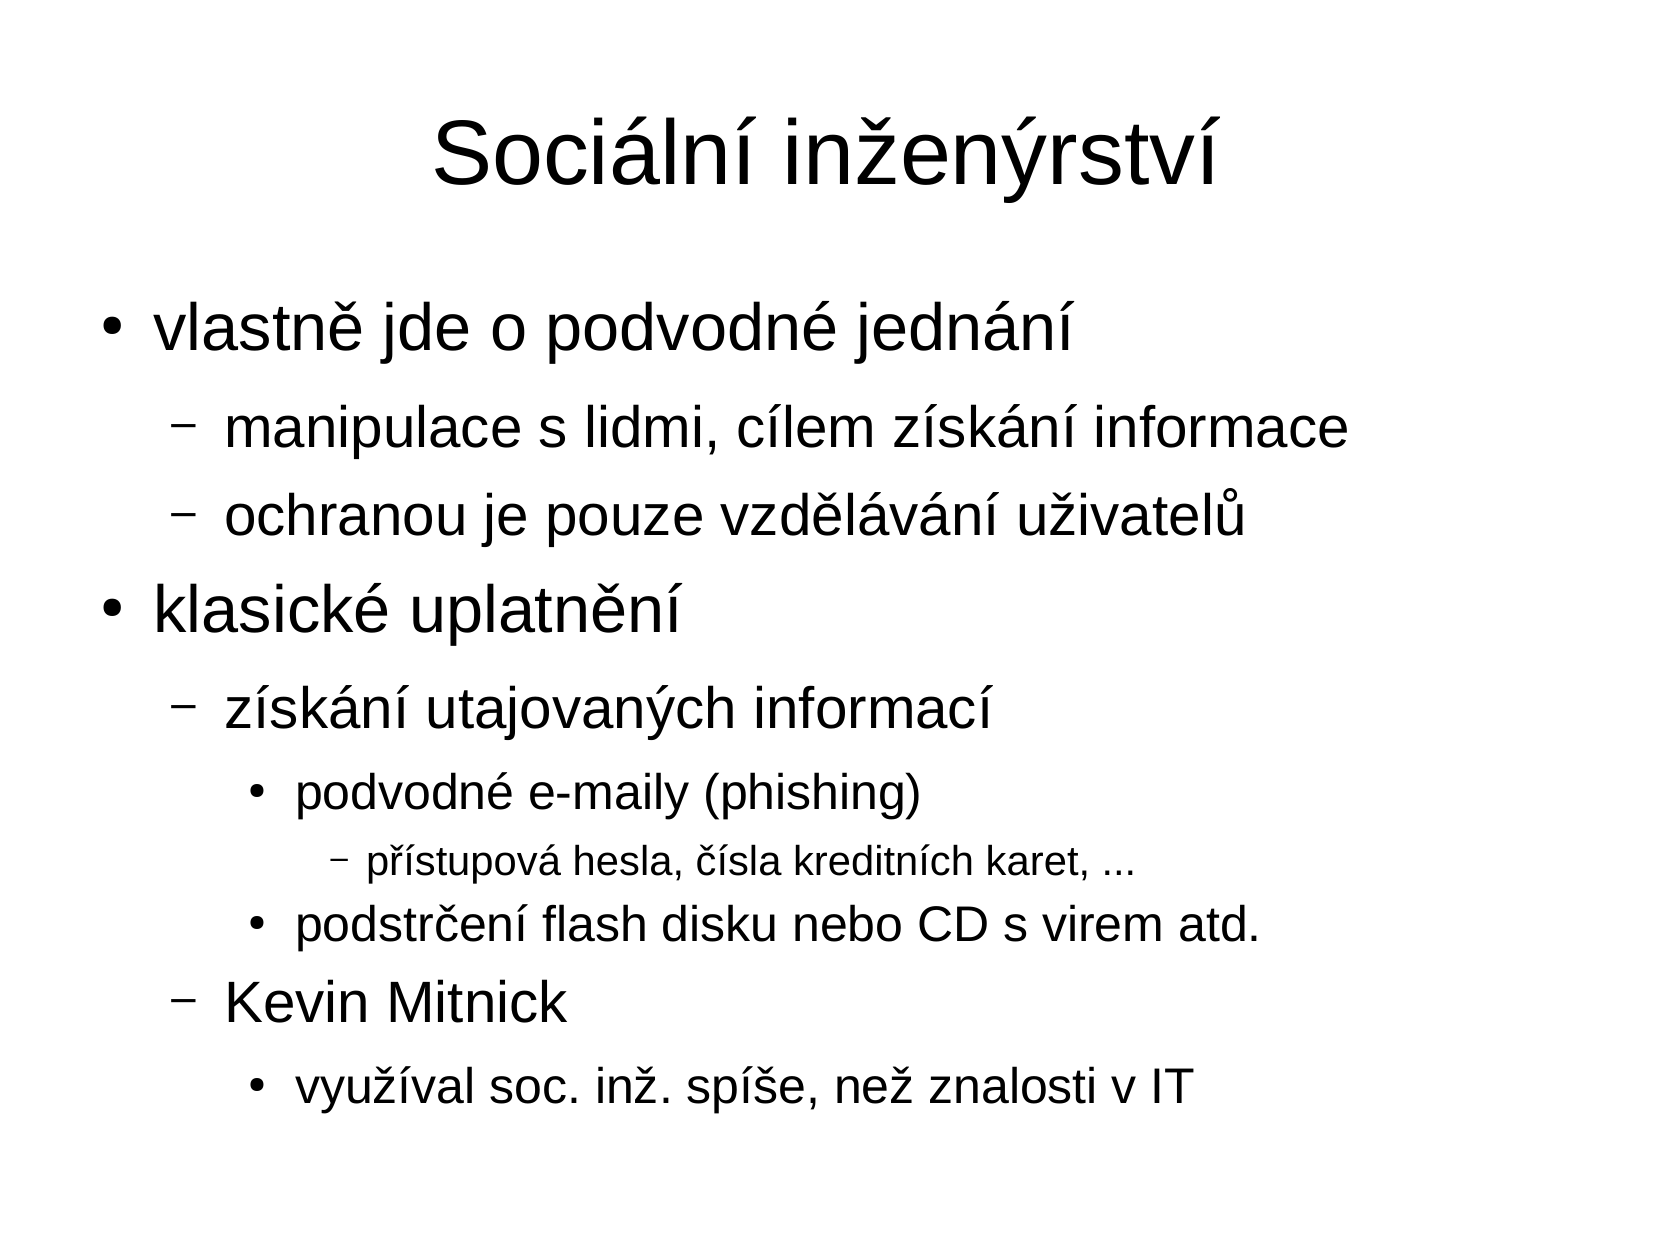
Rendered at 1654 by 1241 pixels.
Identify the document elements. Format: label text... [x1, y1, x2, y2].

list vlastně jde o podvodné jednání manipulace s lidmi, cílem získání informace ochranou je pouze vzdělávání uživatelů klasické uplatnění získání utajovaných informací podvodné e-maily (phishing) přístupová hesla, čísla kreditních karet, ... podstrčení flash disku nebo CD s virem atd. Kevin Mitnick využíval soc. inž. spíše, než znalosti v IT [82, 290, 1571, 1115]
title Sociální inženýrství [82, 56, 1571, 250]
